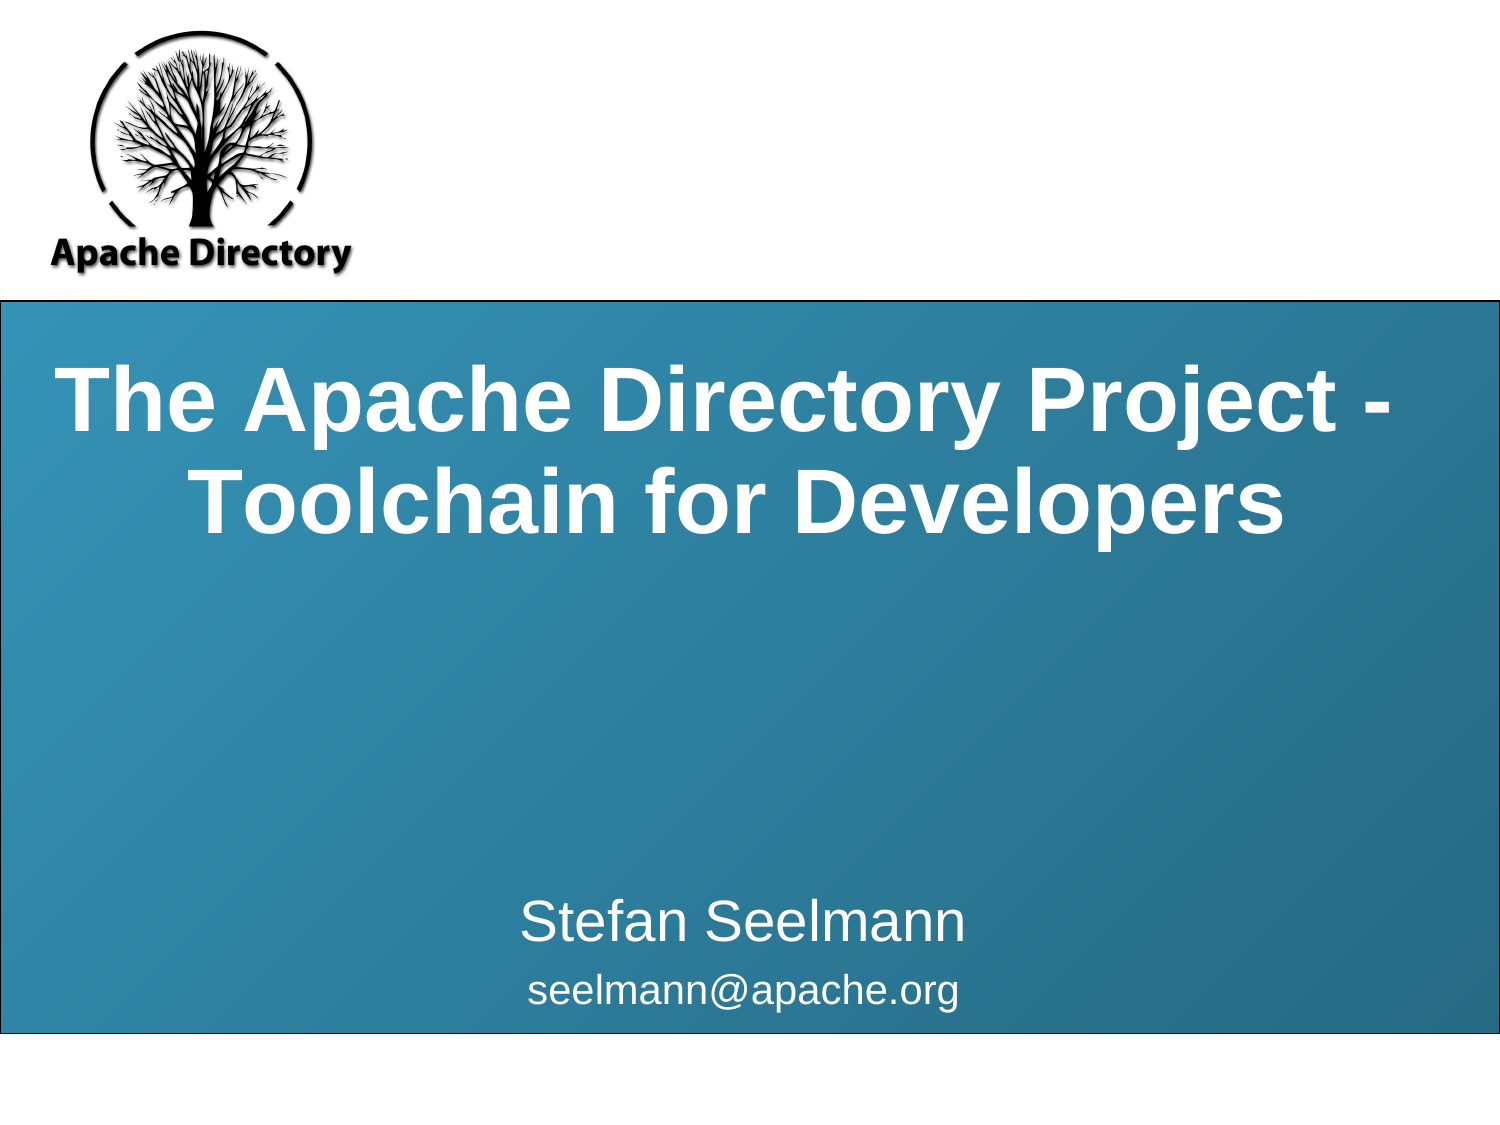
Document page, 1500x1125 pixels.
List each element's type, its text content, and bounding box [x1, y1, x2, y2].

text_box [0, 0, 1500, 1125]
title The Apache Directory Project - Toolchain for Developers [0, 340, 1475, 561]
text_box Stefan Seelmann seelmann@apache.org [505, 874, 983, 1021]
picture [39, 24, 363, 284]
